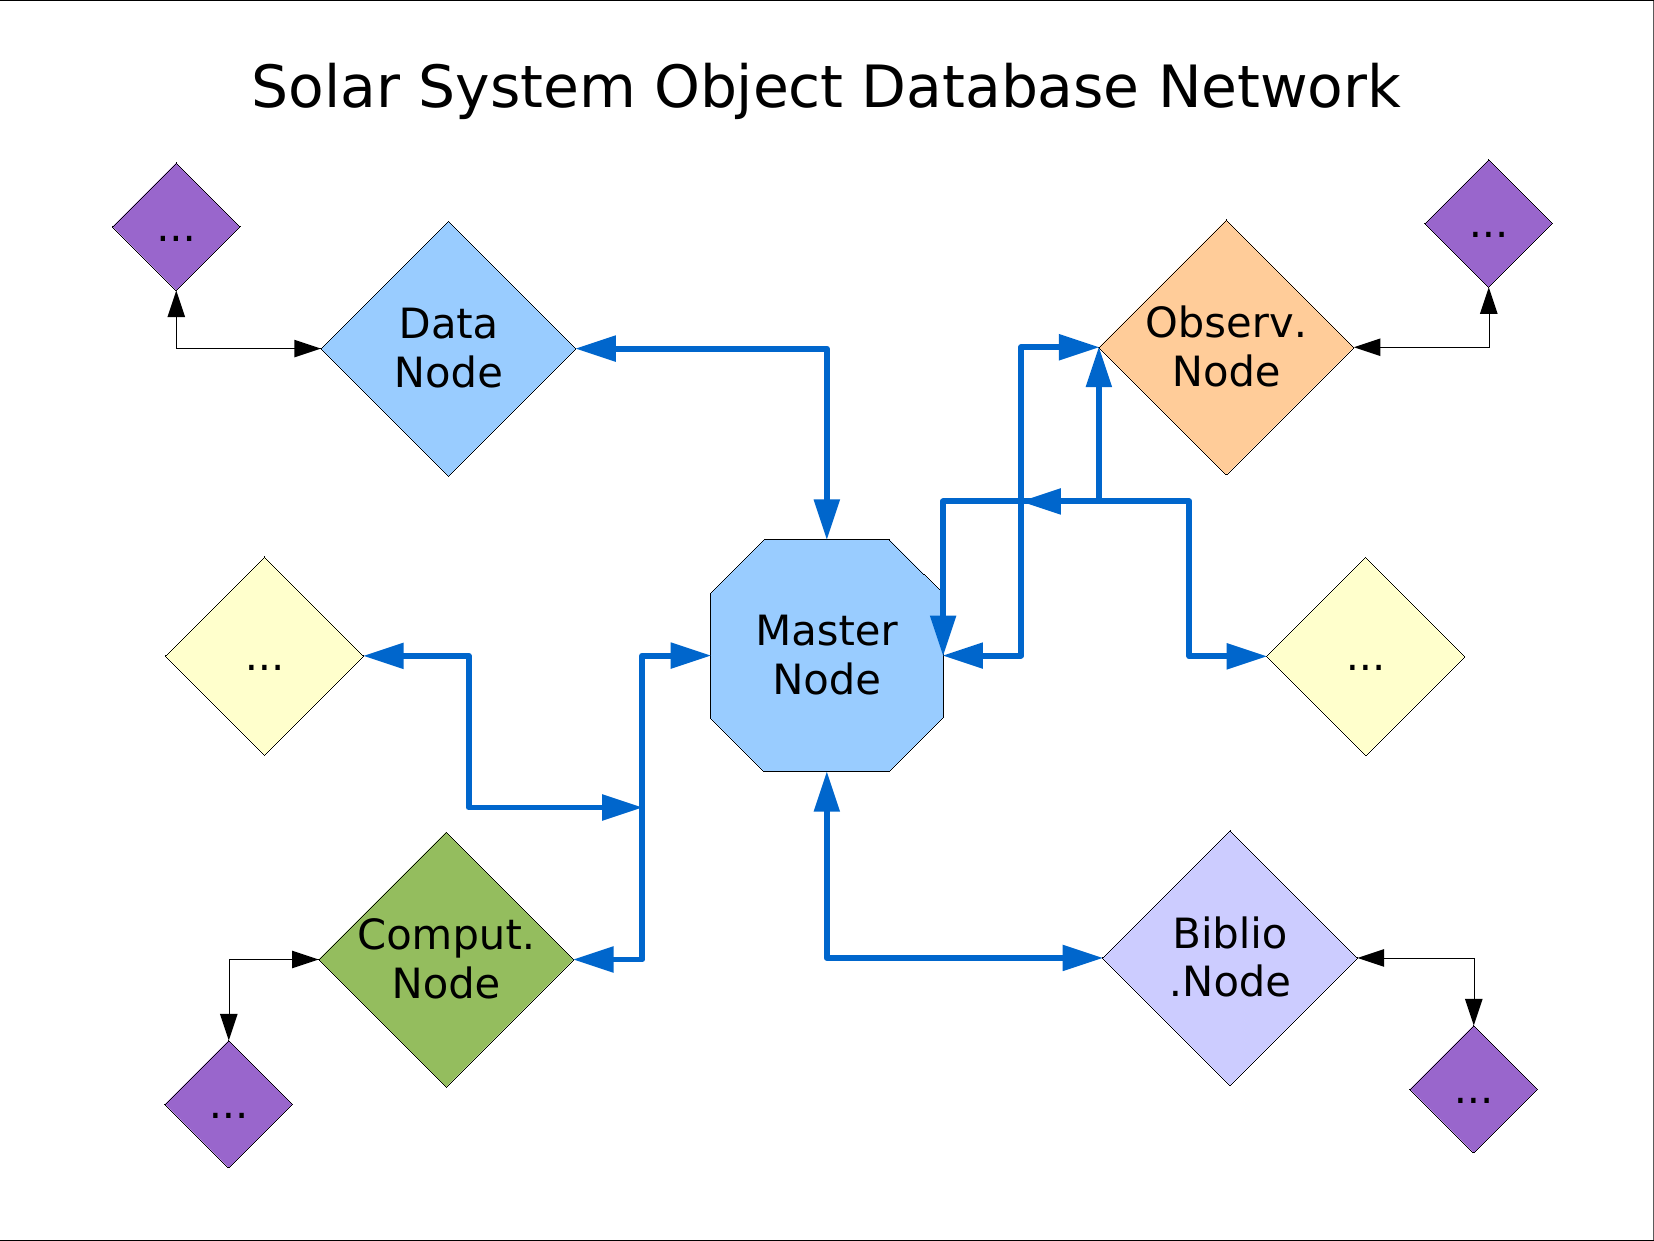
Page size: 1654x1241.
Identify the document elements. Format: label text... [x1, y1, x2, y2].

text_box Comput. Node [319, 832, 574, 1088]
text_box Solar System Object Database Network [236, 46, 1417, 130]
text_box Data Node [321, 221, 576, 477]
text_box Biblio .Node [1103, 830, 1357, 1086]
text_box ... [165, 556, 364, 756]
text_box ... [164, 1040, 293, 1168]
text_box ... [112, 162, 241, 291]
text_box Master Node [710, 539, 944, 772]
text_box ... [1424, 159, 1553, 287]
text_box Observ. Node [1099, 219, 1354, 475]
text_box [0, 0, 1654, 1241]
text_box ... [1266, 557, 1465, 756]
text_box ... [1409, 1025, 1538, 1153]
